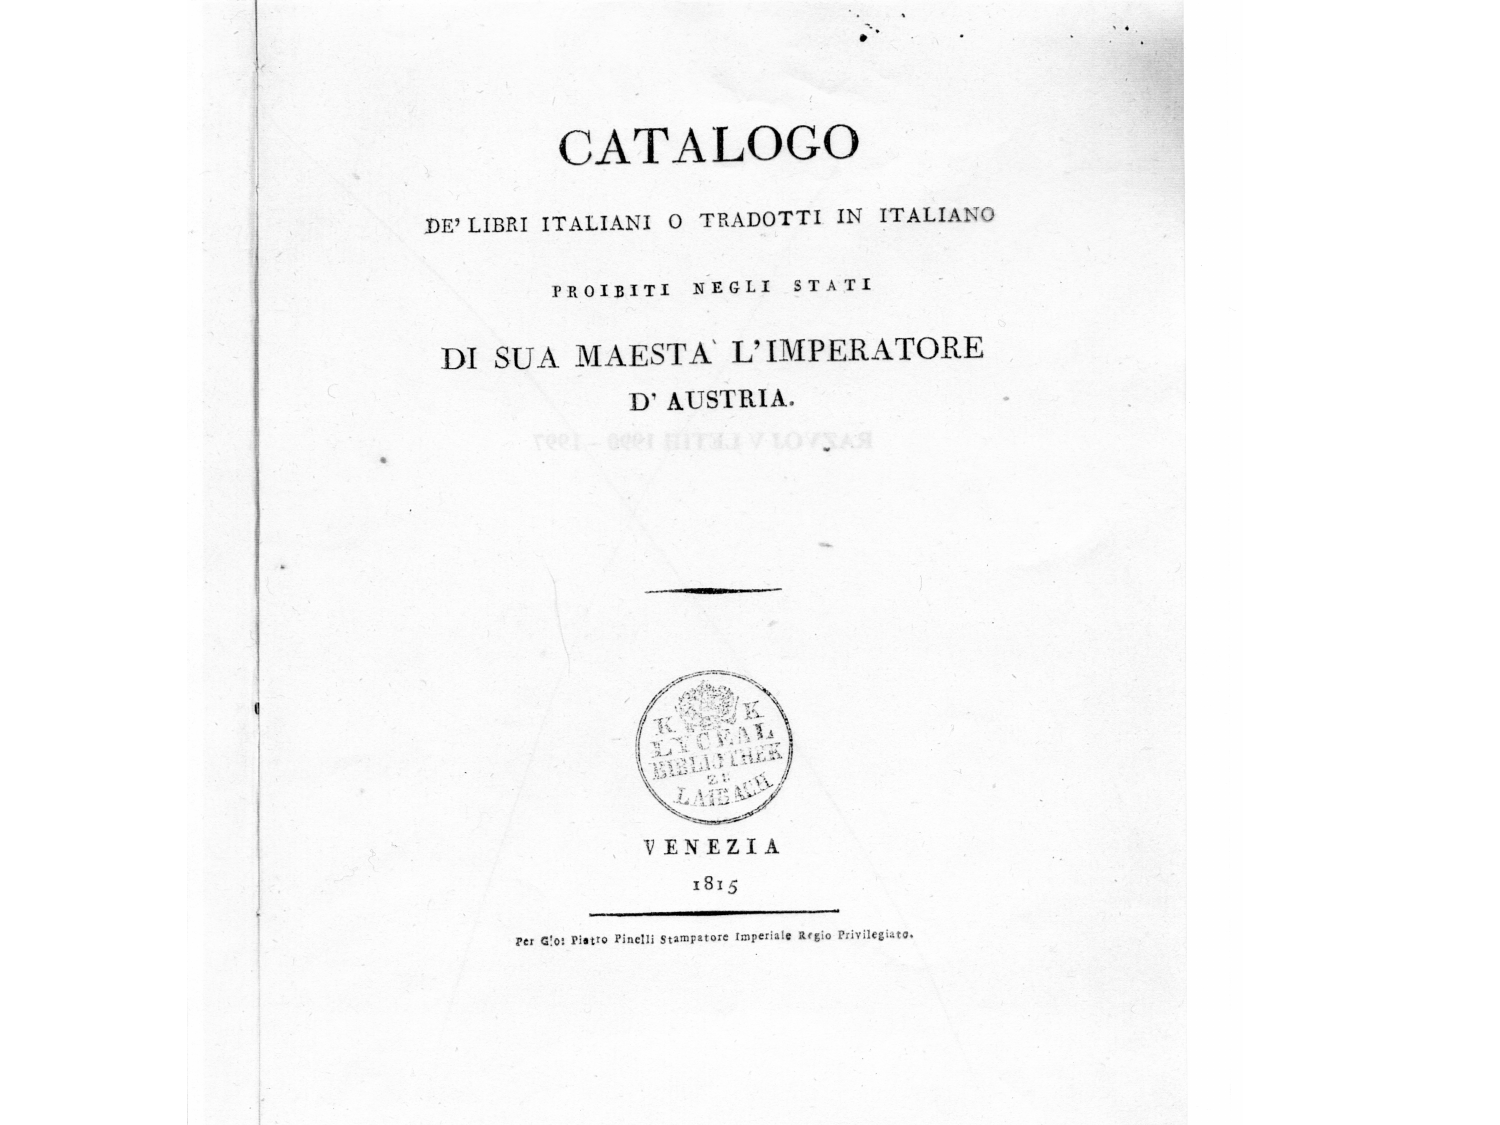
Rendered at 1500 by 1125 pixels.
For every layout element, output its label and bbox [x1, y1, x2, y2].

picture [187, 0, 1243, 1125]
